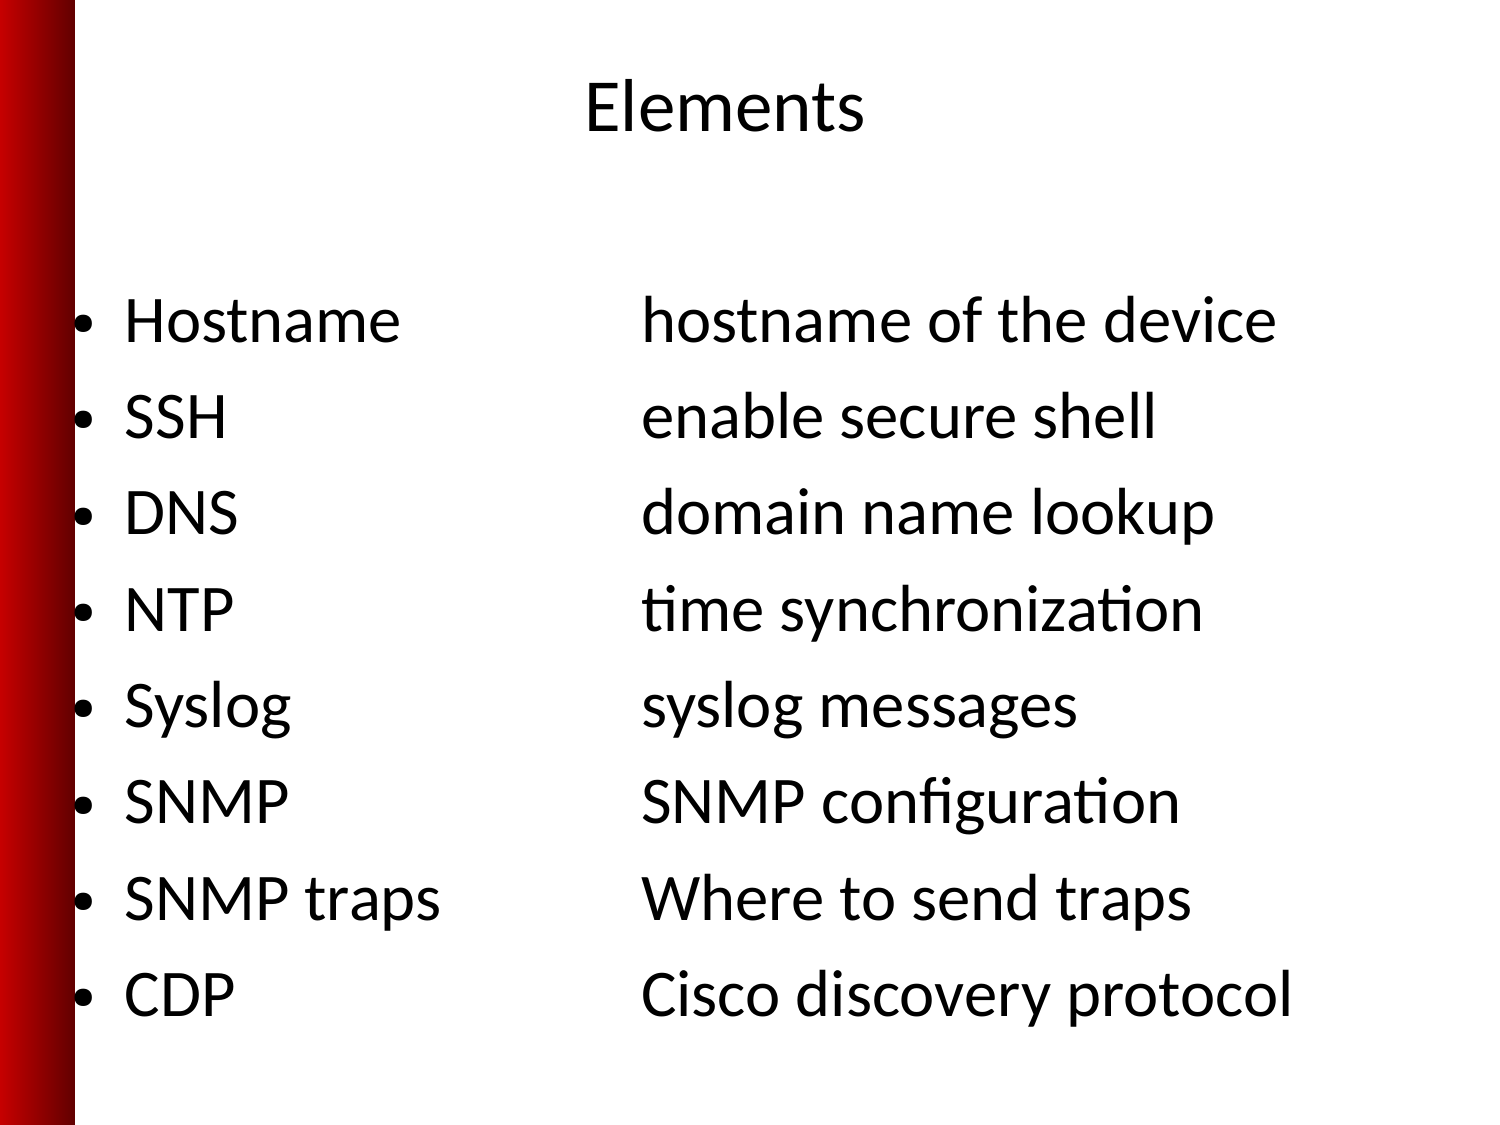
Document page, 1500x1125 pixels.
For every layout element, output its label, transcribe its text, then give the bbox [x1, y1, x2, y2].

title Elements [99, 24, 1350, 200]
list Hostname hostname of the device SSH enable secure shell DNS domain name lookup NTP time synchronization Syslog syslog messages SNMP SNMP configuration SNMP traps Where to send traps CDP Cisco discovery protocol [53, 292, 1446, 1013]
